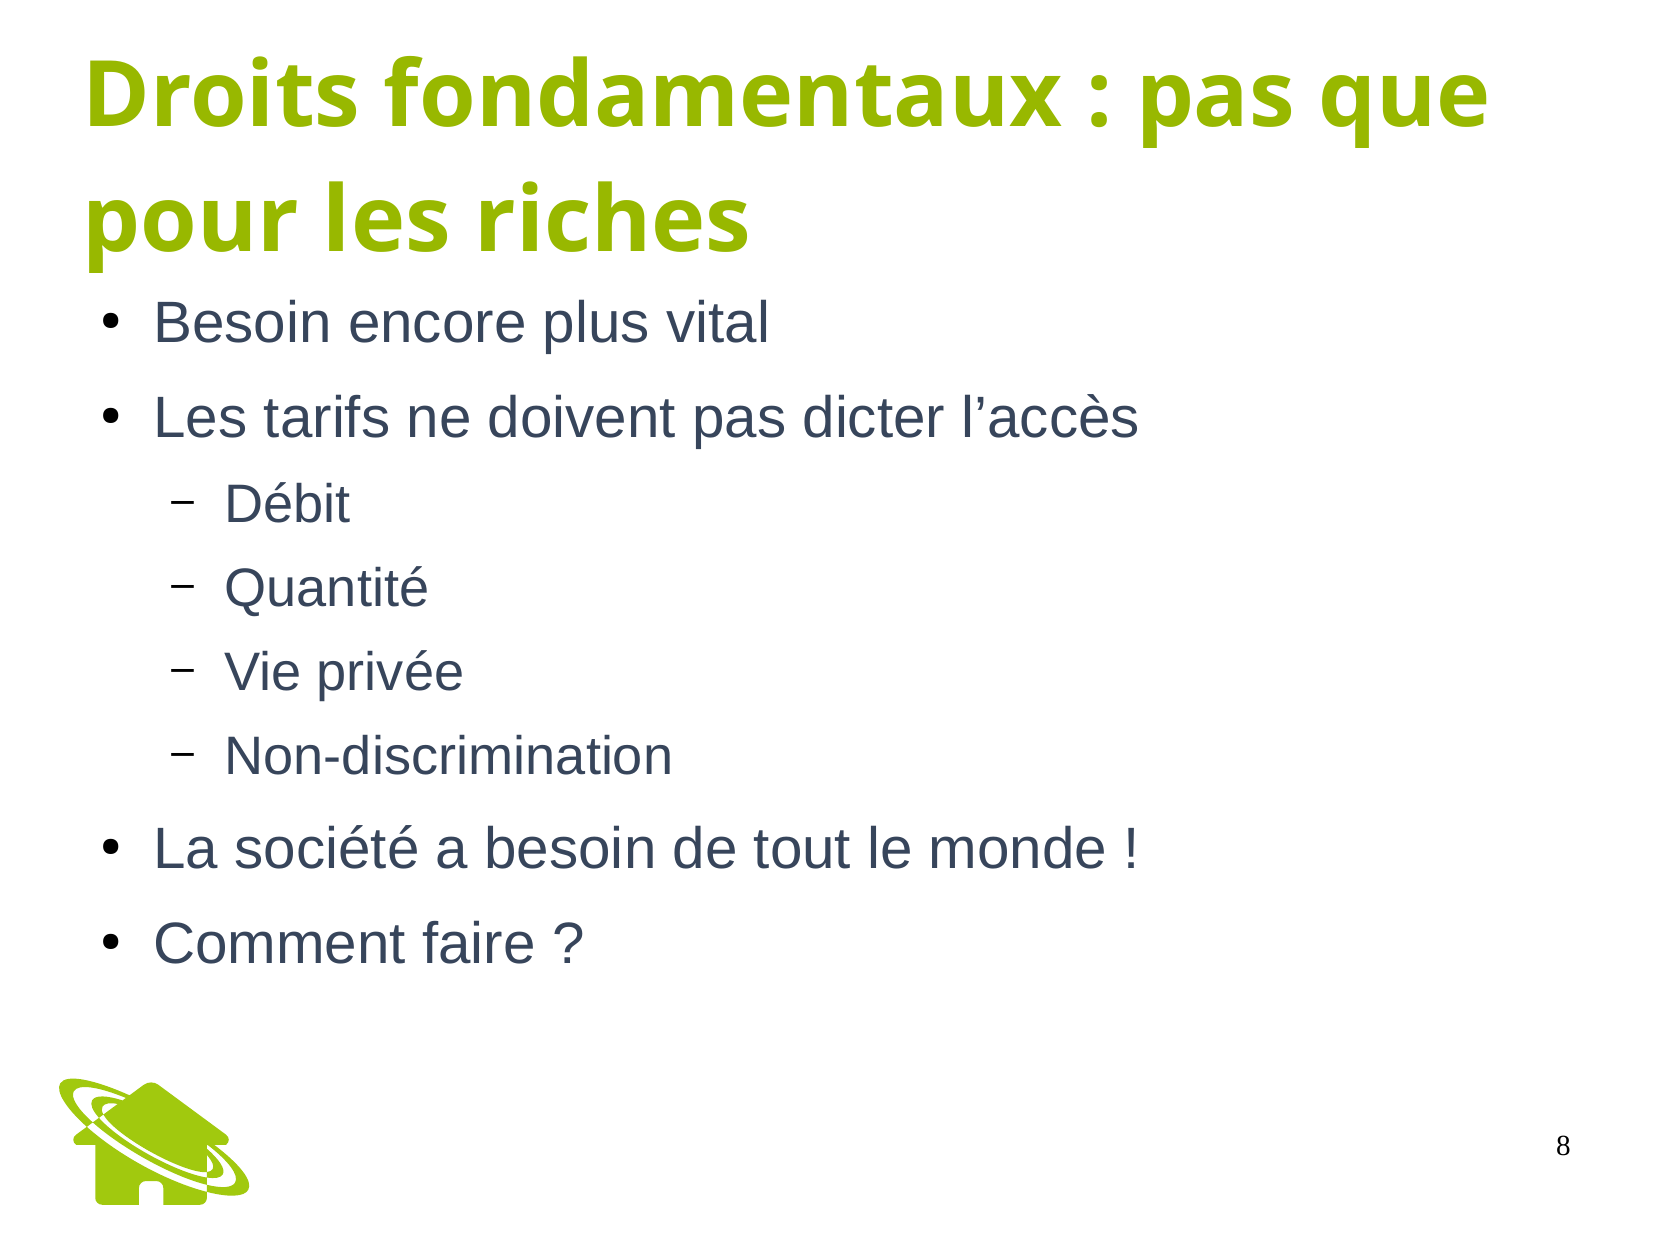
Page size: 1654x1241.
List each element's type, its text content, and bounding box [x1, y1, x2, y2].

list Besoin encore plus vital Les tarifs ne doivent pas dicter l’accès Débit Quantité Vie privée Non-discrimination La société a besoin de tout le monde ! Comment faire ? [82, 290, 1571, 1010]
title Droits fondamentaux : pas que pour les riches [82, 49, 1571, 257]
